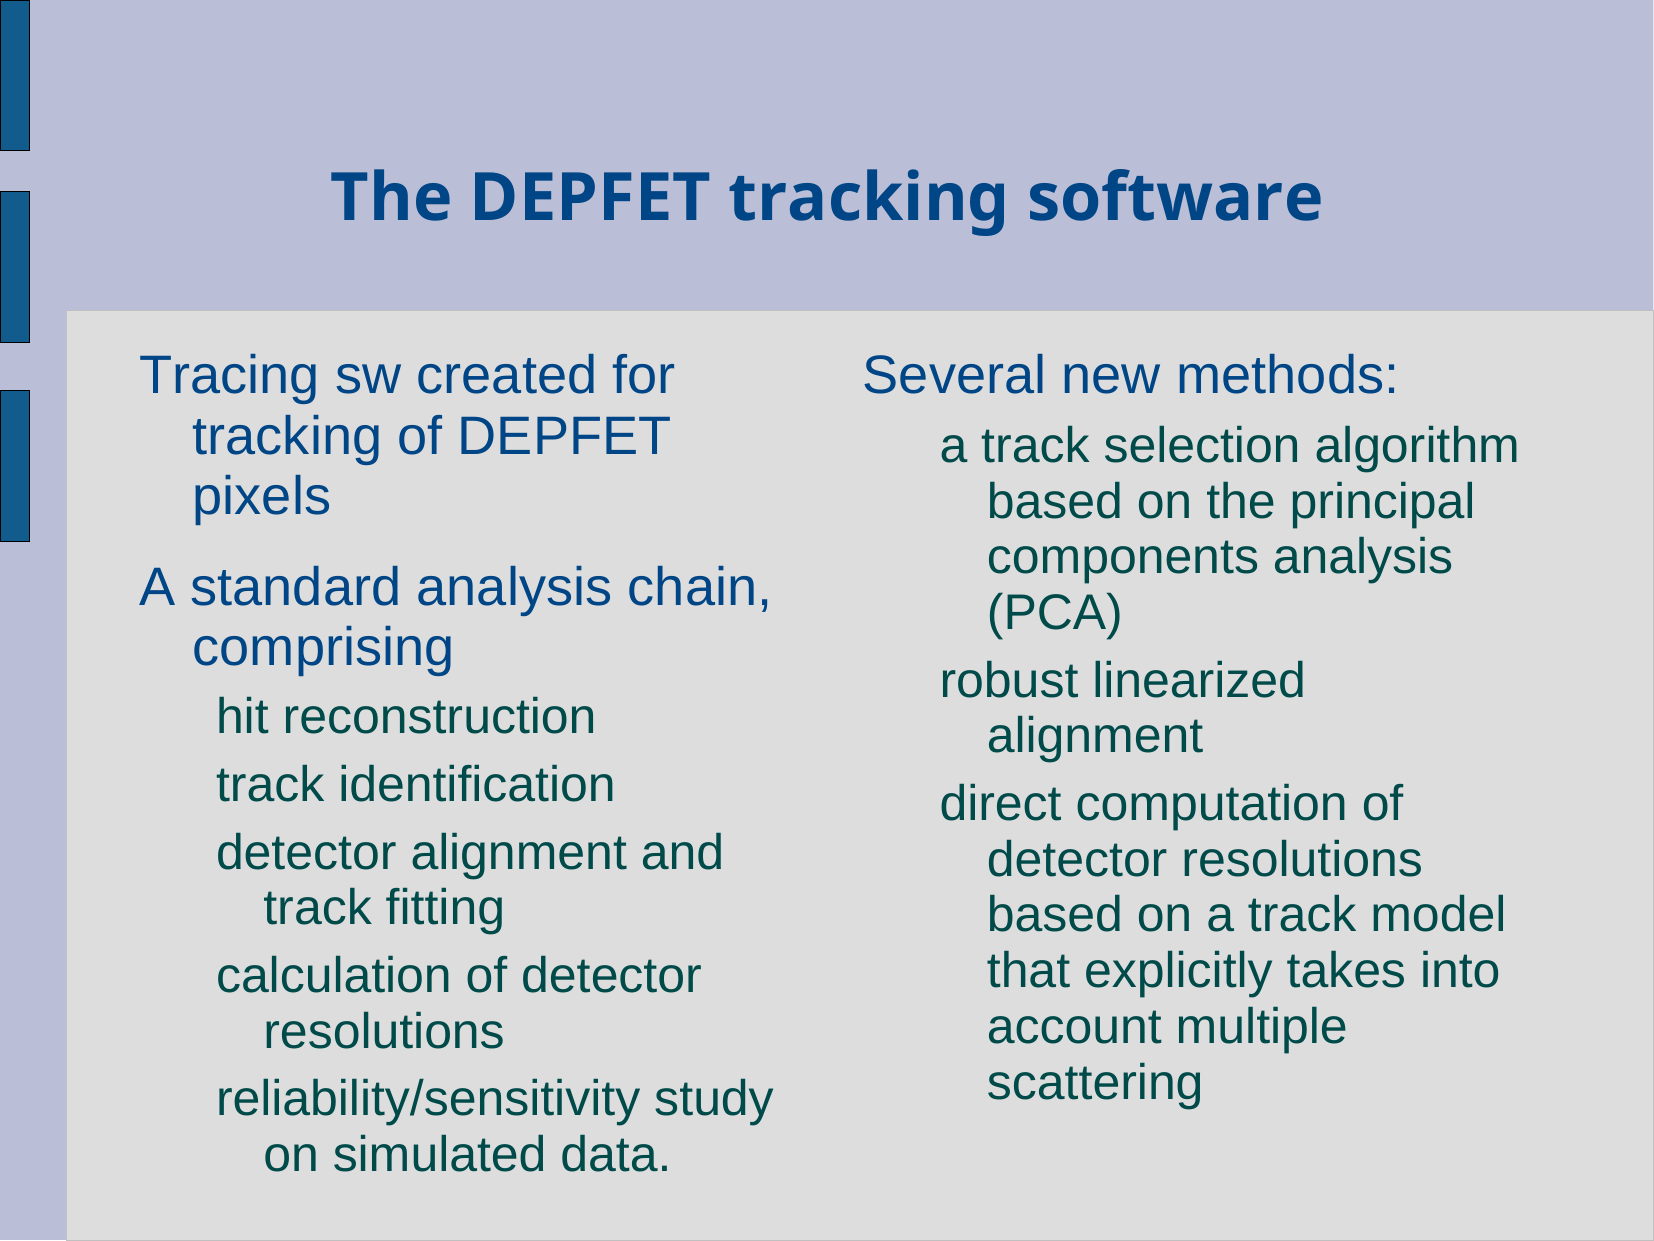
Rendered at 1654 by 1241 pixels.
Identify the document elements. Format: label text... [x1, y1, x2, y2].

title The DEPFET tracking software [121, 91, 1534, 299]
list Several new methods: a track selection algorithm based on the principal components analysis (PCA) robust linearized alignment direct computation of detector resolutions based on a track model that explicitly takes into account multiple scattering [845, 344, 1535, 1112]
list Tracing sw created for tracking of DEPFET pixels A standard analysis chain, comprising hit reconstruction track identification detector alignment and track fitting calculation of detector resolutions reliability/sensitivity study on simulated data. [121, 344, 811, 1183]
